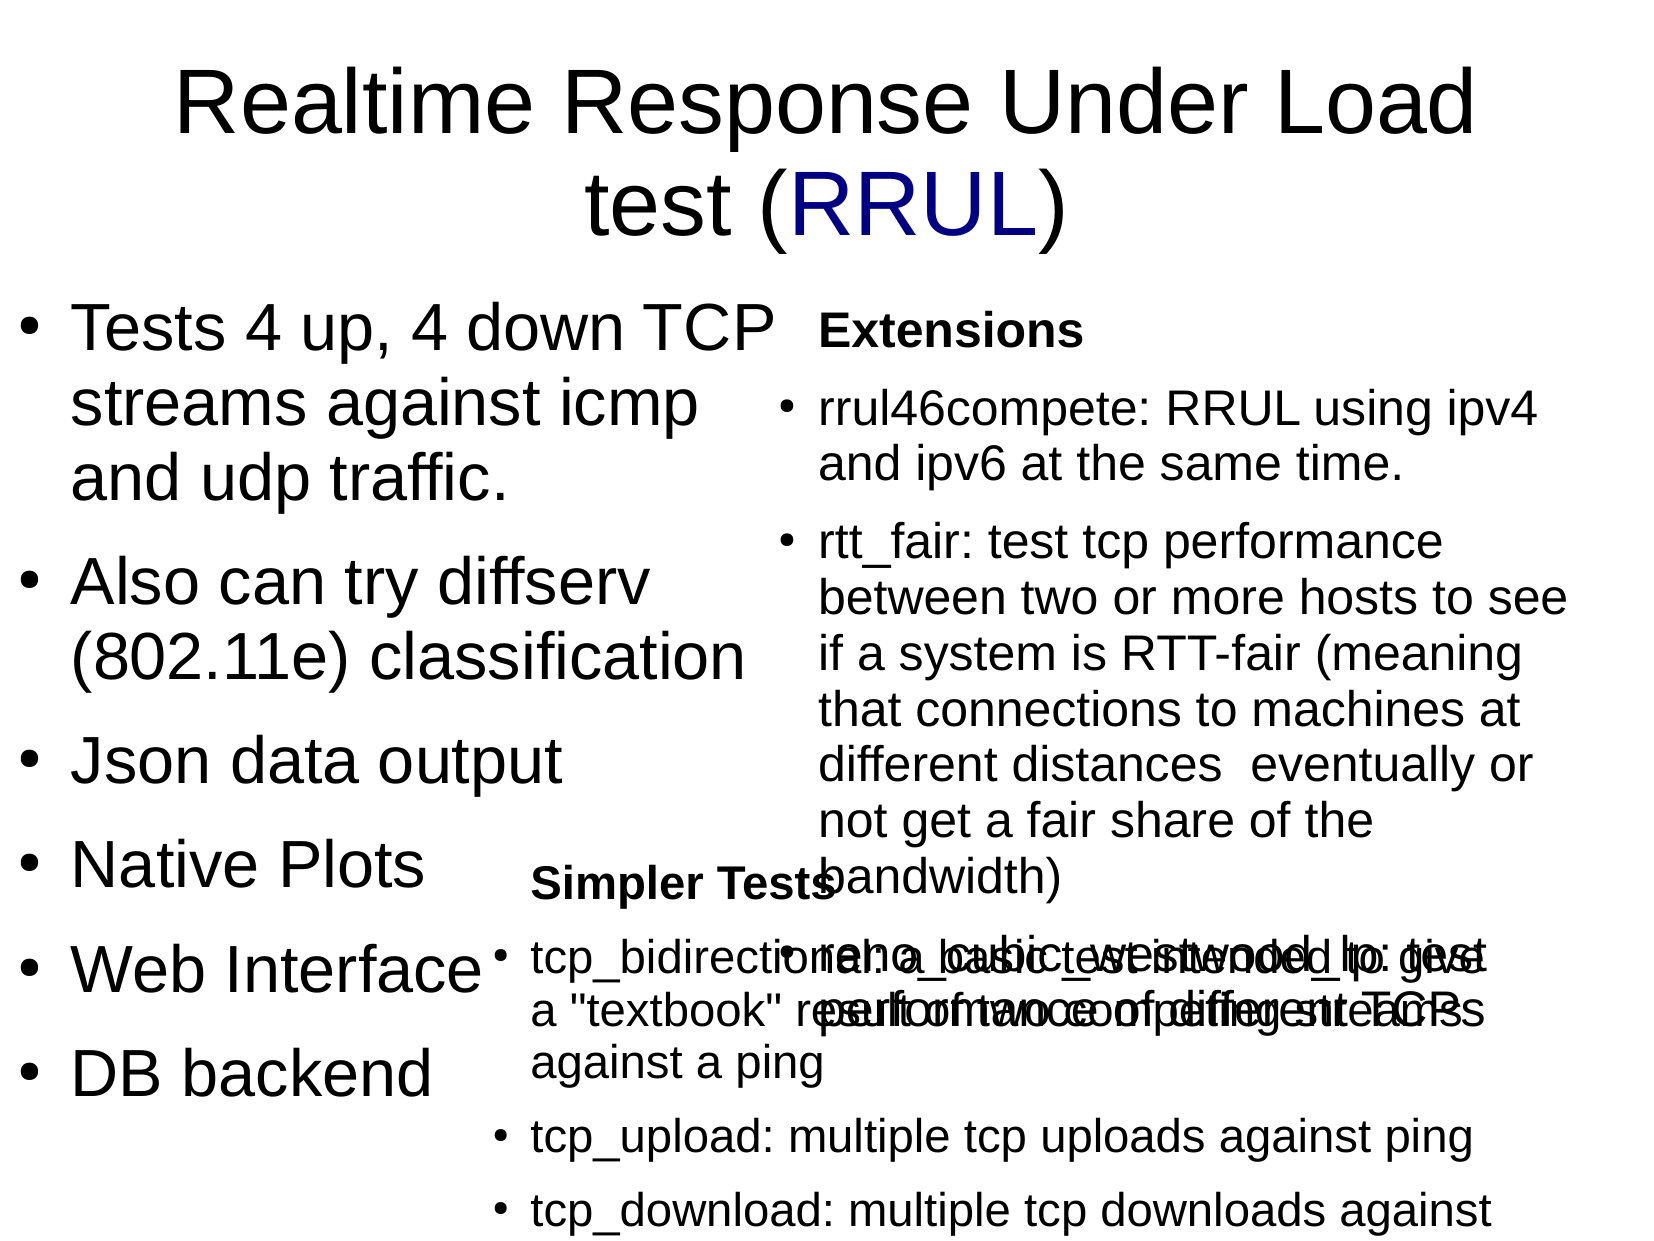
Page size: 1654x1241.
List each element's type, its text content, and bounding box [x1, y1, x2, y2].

list Tests 4 up, 4 down TCP streams against icmp and udp traffic. Also can try diffserv (802.11e) classification Json data output Native Plots Web Interface DB backend [0, 290, 793, 1241]
title Realtime Response Under Load test (RRUL) [82, 49, 1571, 257]
list Extensions rrul46compete: RRUL using ipv4 and ipv6 at the same time. rtt_fair: test tcp performance between two or more hosts to see if a system is RTT-fair (meaning that connections to machines at different distances eventually or not get a fair share of the bandwidth) reno_cubic_westwood_lp: test performance of different TCPs [765, 301, 1591, 1051]
list Simpler Tests tcp_bidirectional: a basic test intended to give a "textbook" result of two competing streams against a ping tcp_upload: multiple tcp uploads against ping tcp_download: multiple tcp downloads against ping [480, 856, 1516, 1241]
